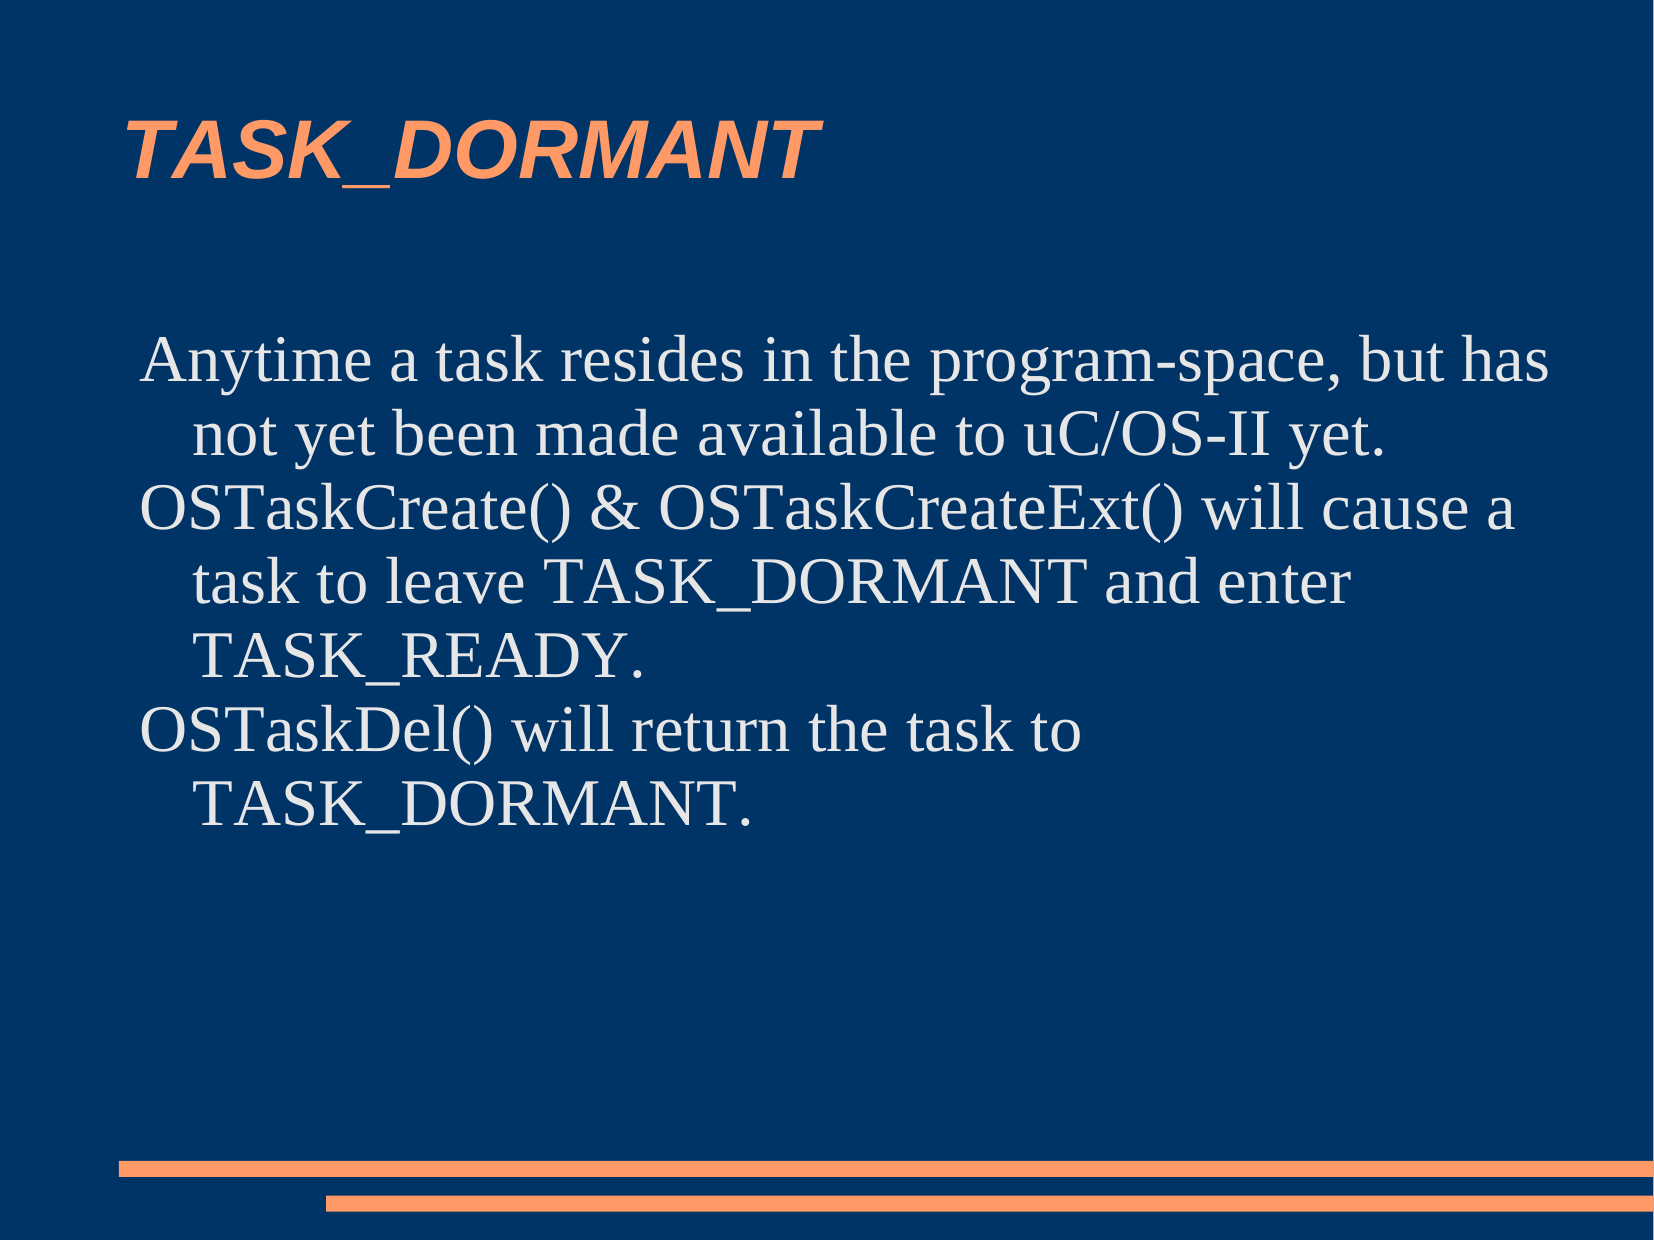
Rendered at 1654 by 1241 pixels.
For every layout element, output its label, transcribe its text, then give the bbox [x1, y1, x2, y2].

list Anytime a task resides in the program-space, but has not yet been made available to uC/OS-II yet. OSTaskCreate() & OSTaskCreateExt() will cause a task to leave TASK_DORMANT and enter TASK_READY. OSTaskDel() will return the task to TASK_DORMANT. [121, 322, 1561, 1133]
title TASK_DORMANT [121, 46, 1534, 254]
